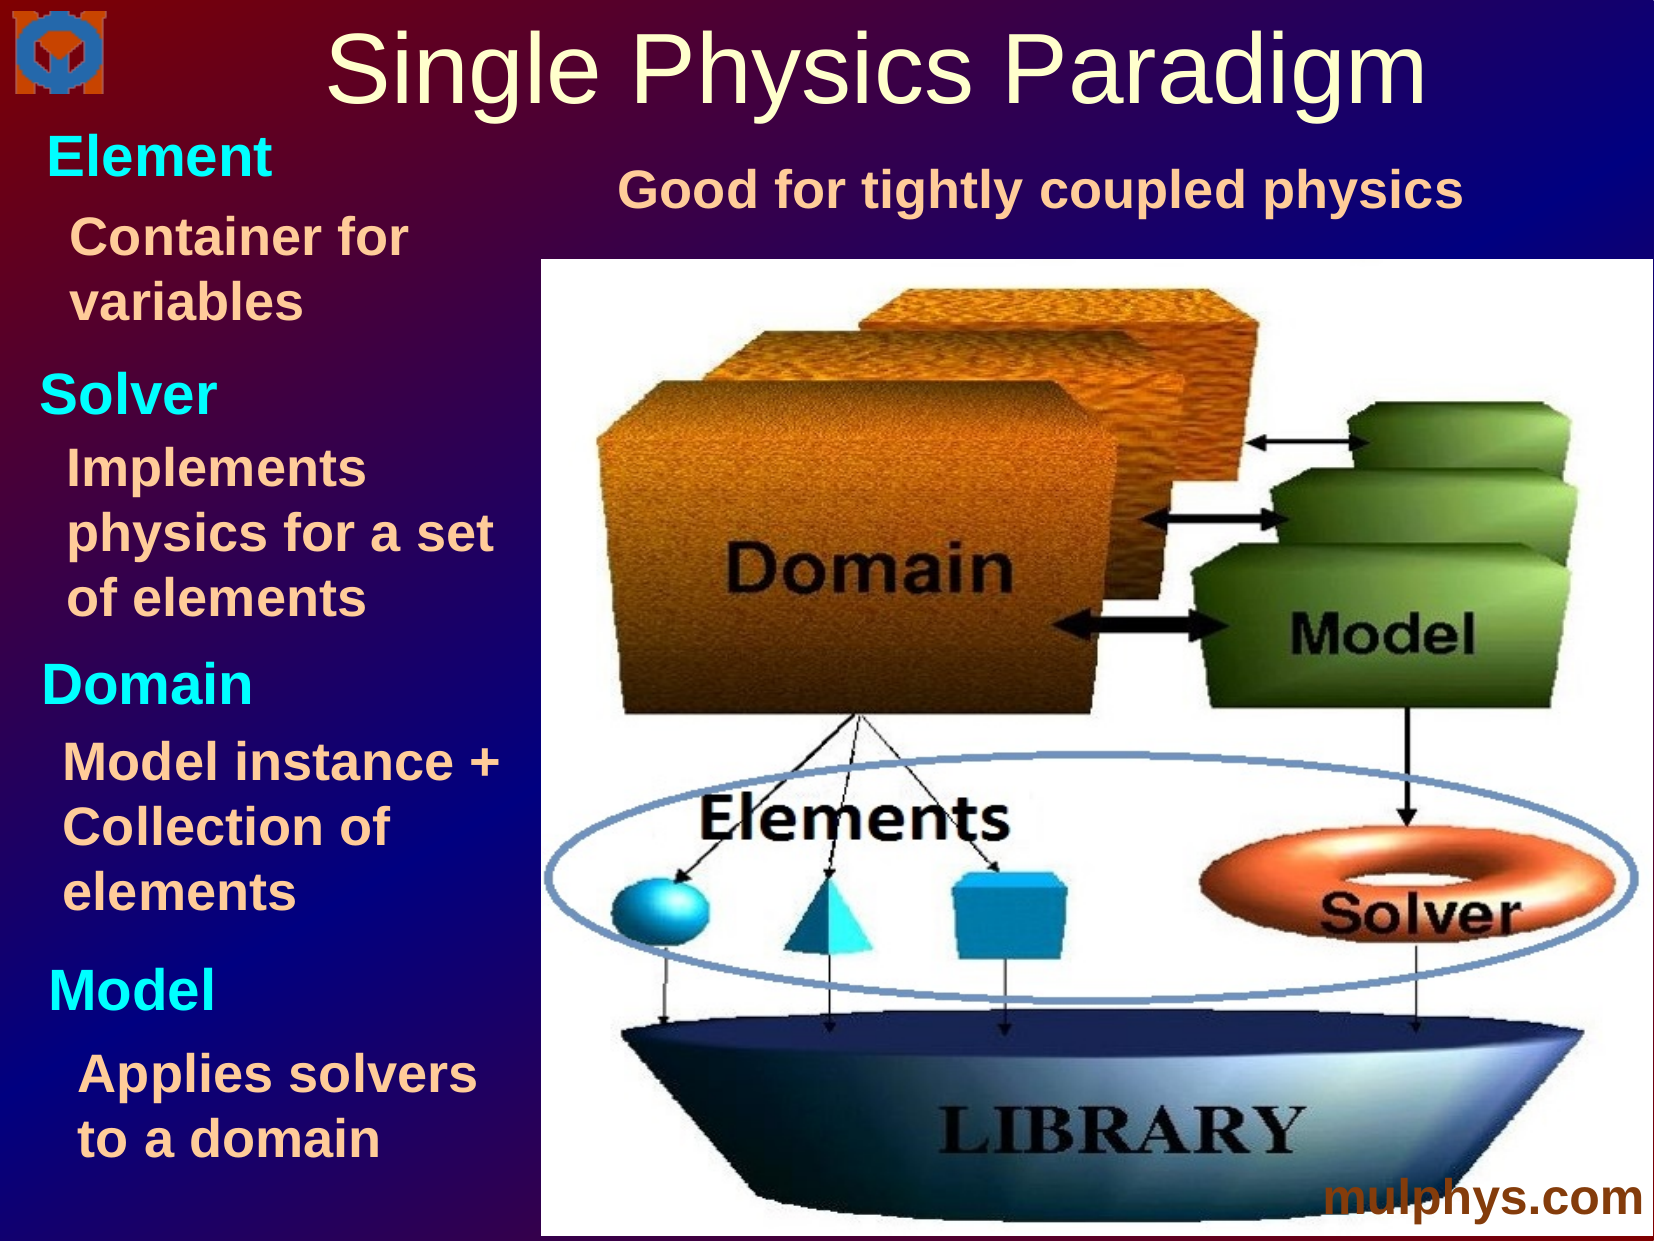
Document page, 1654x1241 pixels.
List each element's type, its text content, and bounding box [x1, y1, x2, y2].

text_box Single Physics Paradigm [1303, 56, 1330, 97]
text_box Model [48, 951, 217, 1022]
text_box Domain [40, 645, 255, 716]
text_box mulphys.com [1322, 1164, 1645, 1225]
picture [541, 259, 1653, 1236]
text_box Single Physics Paradigm [254, 3, 1500, 124]
text_box Good for tightly coupled physics [617, 154, 1539, 220]
text_box Container for variables [69, 201, 438, 332]
text_box Element [46, 117, 274, 188]
text_box Implements physics for a set of elements [66, 432, 523, 628]
text_box Solver [40, 356, 219, 427]
picture [11, 11, 110, 95]
text_box Applies solvers to a domain [77, 1038, 527, 1169]
text_box Single Physics Paradigm [481, 56, 508, 97]
text_box Model instance + Collection of elements [62, 726, 526, 922]
